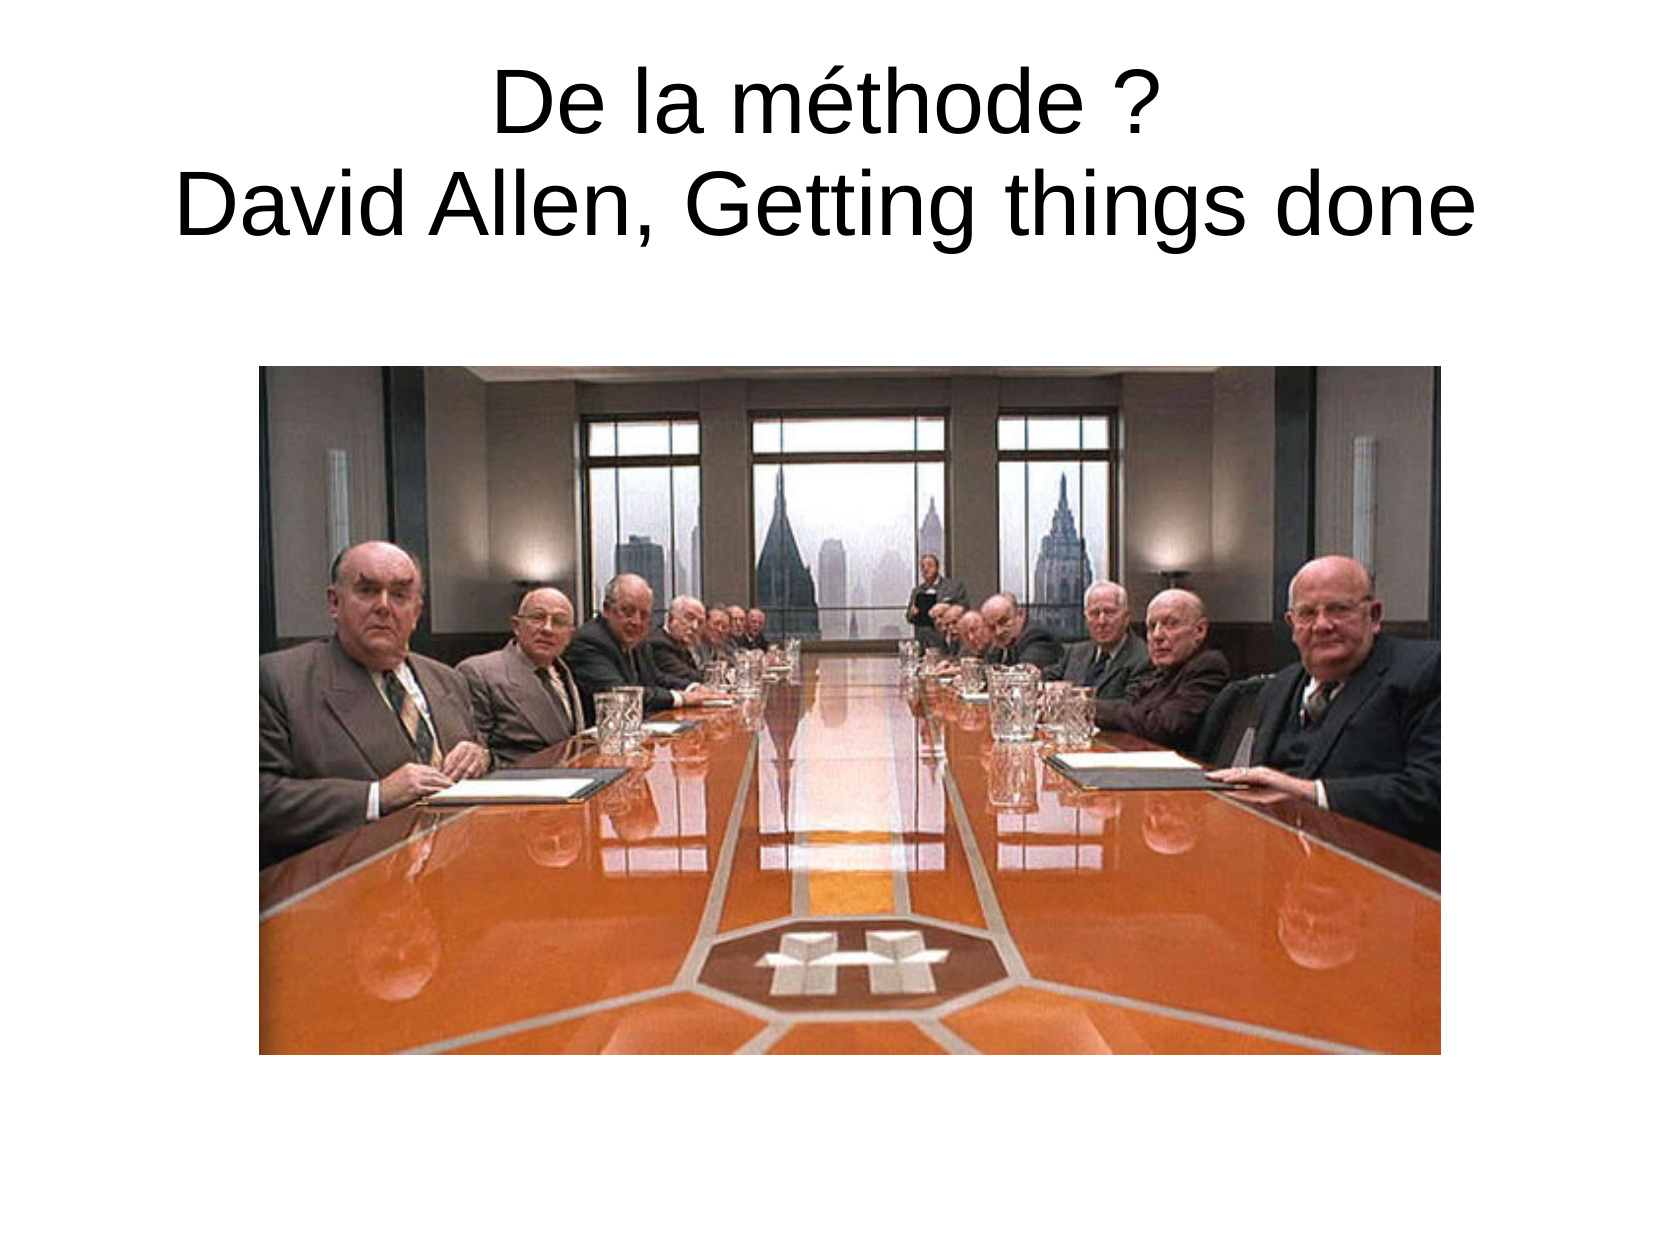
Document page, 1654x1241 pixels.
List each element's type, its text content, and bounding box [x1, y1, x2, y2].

picture [259, 366, 1441, 1056]
title De la méthode ? David Allen, Getting things done [82, 49, 1571, 257]
